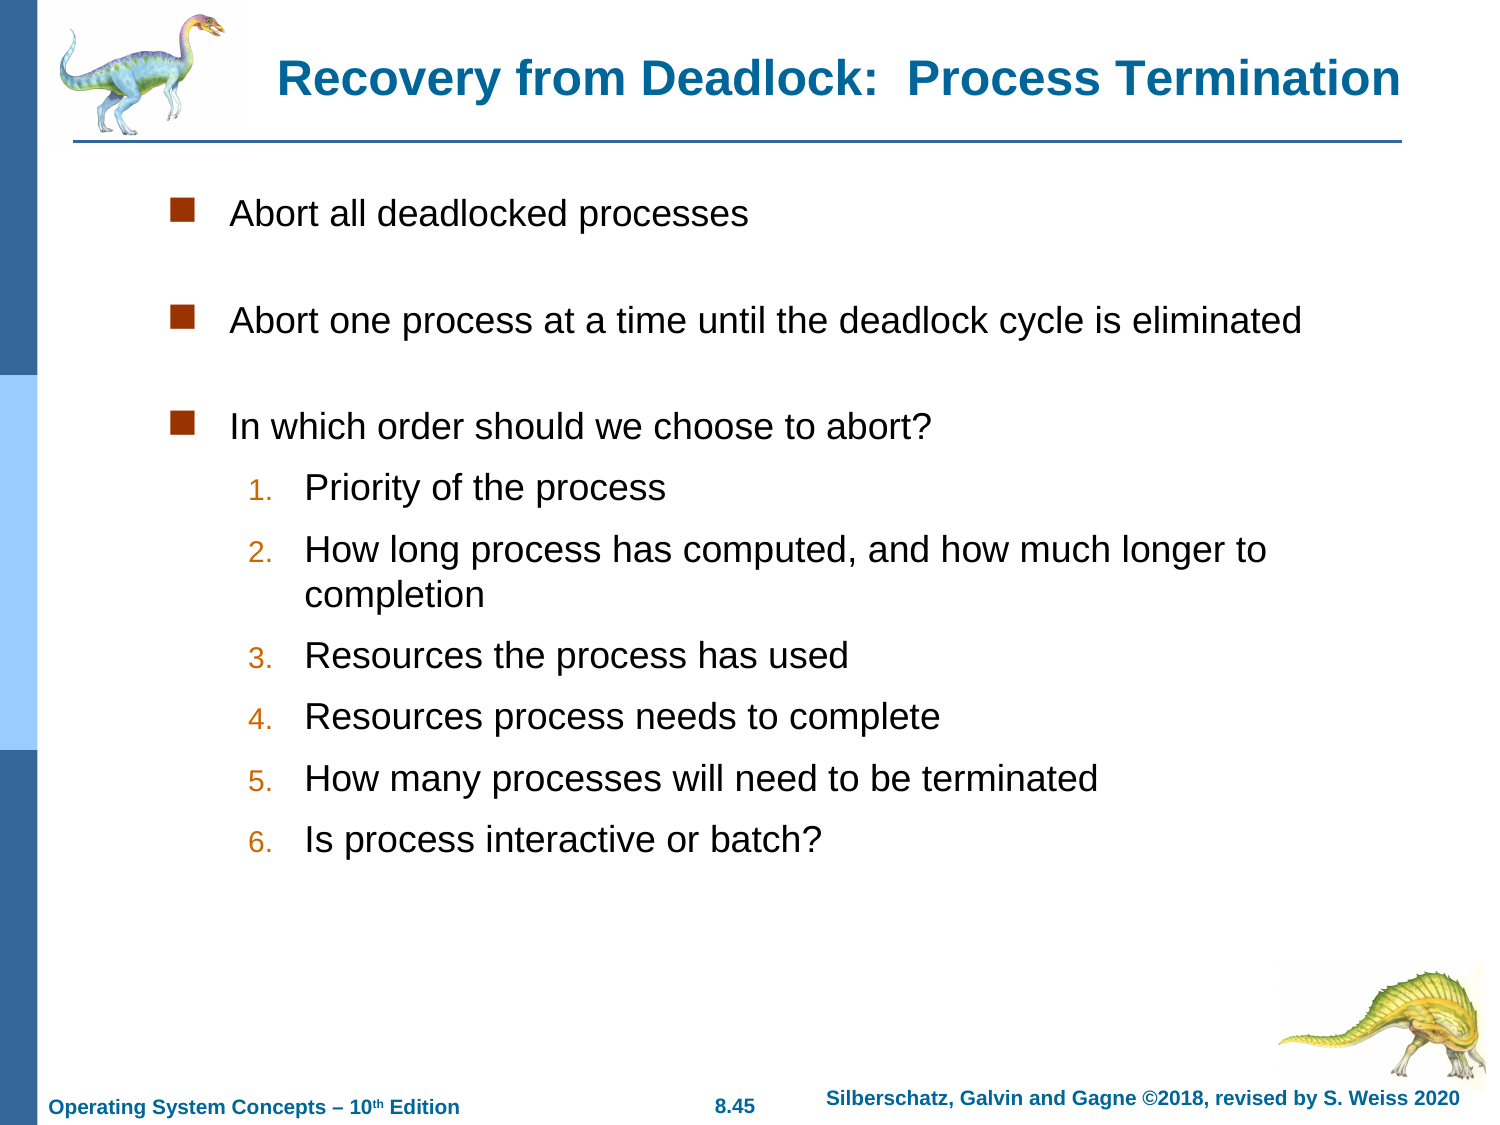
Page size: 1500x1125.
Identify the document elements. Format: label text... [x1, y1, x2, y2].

list Abort all deadlocked processes Abort one process at a time until the deadlock cycle is eliminated In which order should we choose to abort? Priority of the process How long process has computed, and how much longer to completion Resources the process has used Resources process needs to complete How many processes will need to be terminated Is process interactive or batch? [158, 181, 1421, 925]
title Recovery from Deadlock: Process Termination [135, 37, 1500, 113]
picture [1275, 959, 1486, 1095]
picture [46, 0, 243, 149]
